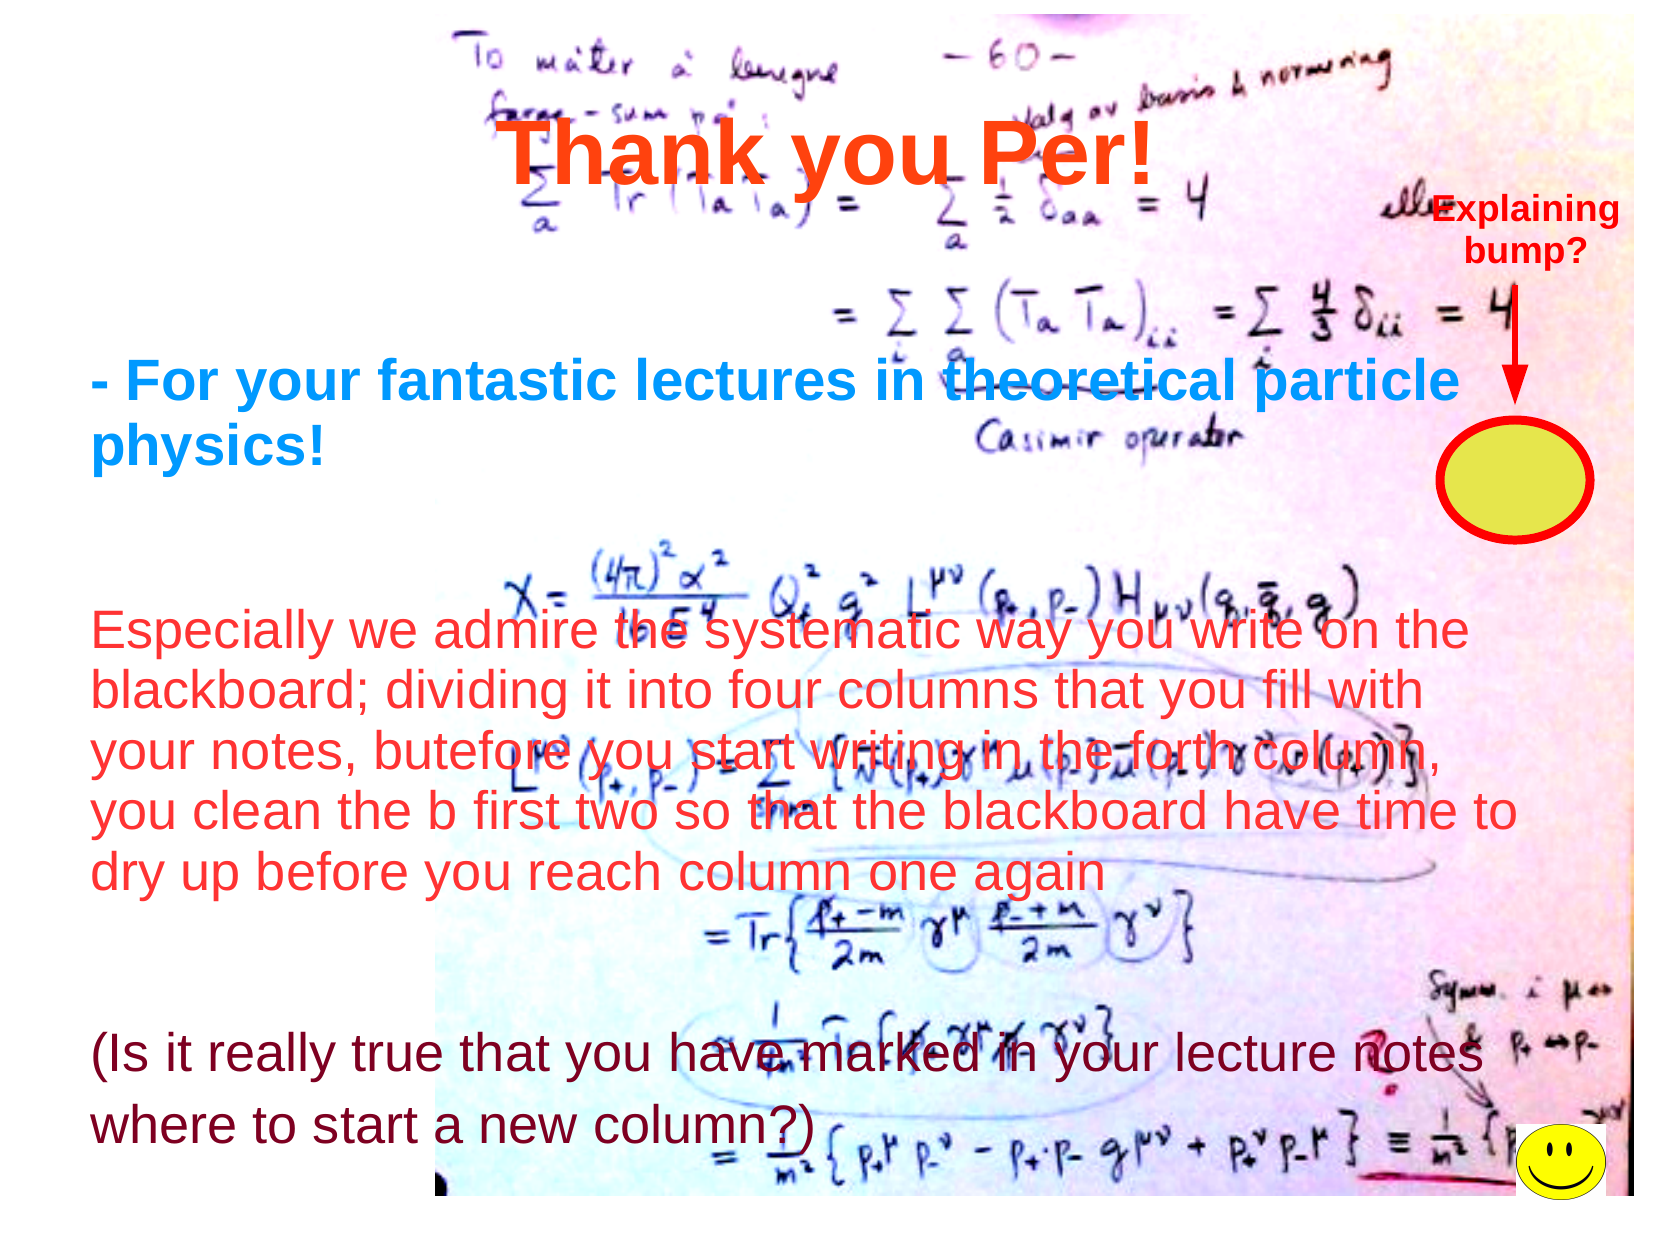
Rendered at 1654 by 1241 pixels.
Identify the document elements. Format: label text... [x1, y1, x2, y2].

text_box Explaining bump? [1398, 180, 1654, 309]
title Thank you Per! [82, 49, 1571, 257]
subtitle - For your fantastic lectures in theoretical particle physics! Especially we admire the systematic way you write on the blackboard; dividing it into four columns that you fill with your notes, butefore you start writing in the forth column, you clean the b first two so that the blackboard have time to dry up before you reach column one again (Is it really true that you have marked in your lecture notes where to start a new column?) [90, 210, 1546, 1236]
picture [435, 14, 1634, 180]
text_box [1440, 420, 1591, 541]
picture [1516, 309, 1634, 1200]
